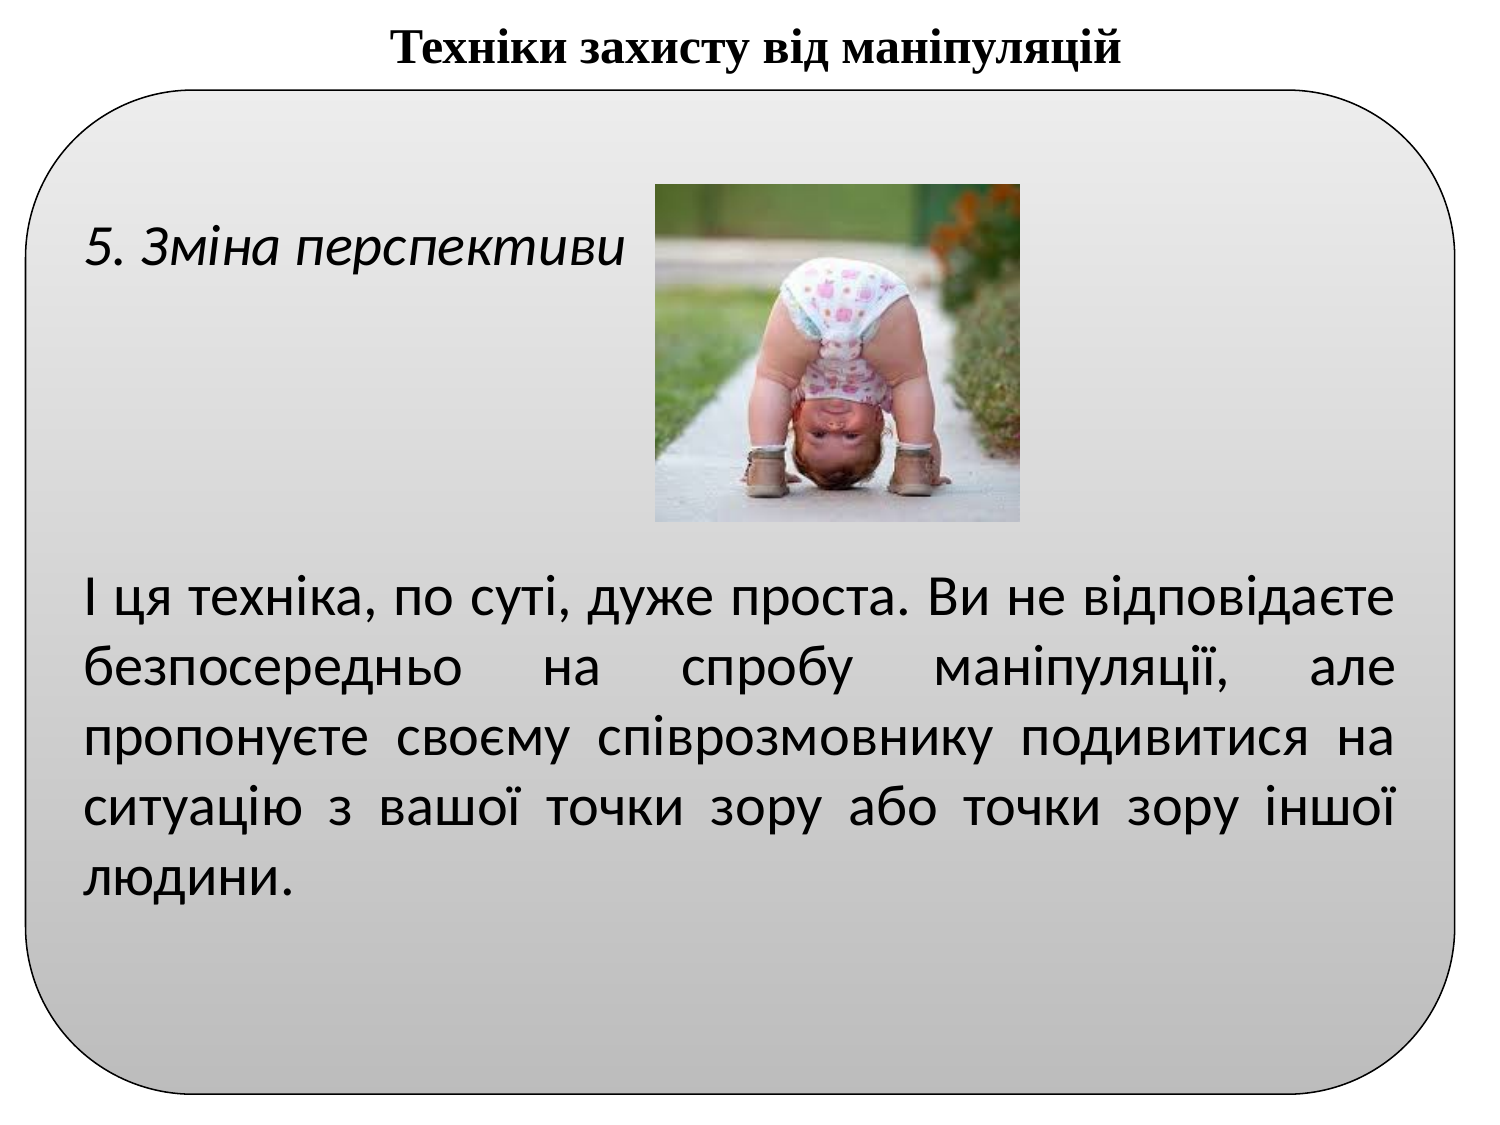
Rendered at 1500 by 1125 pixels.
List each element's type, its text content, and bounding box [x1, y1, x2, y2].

title Техніки захисту від маніпуляцій [41, 6, 1471, 209]
picture [655, 184, 1020, 523]
text_box 5. Зміна перспективи І ця техніка, по суті, дуже проста. Ви не відповідаєте безпосередньо на спробу маніпуляції, але пропонуєте своєму співрозмовнику подивитися на ситуацію з вашої точки зору або точки зору іншої людини. [25, 187, 1455, 1095]
